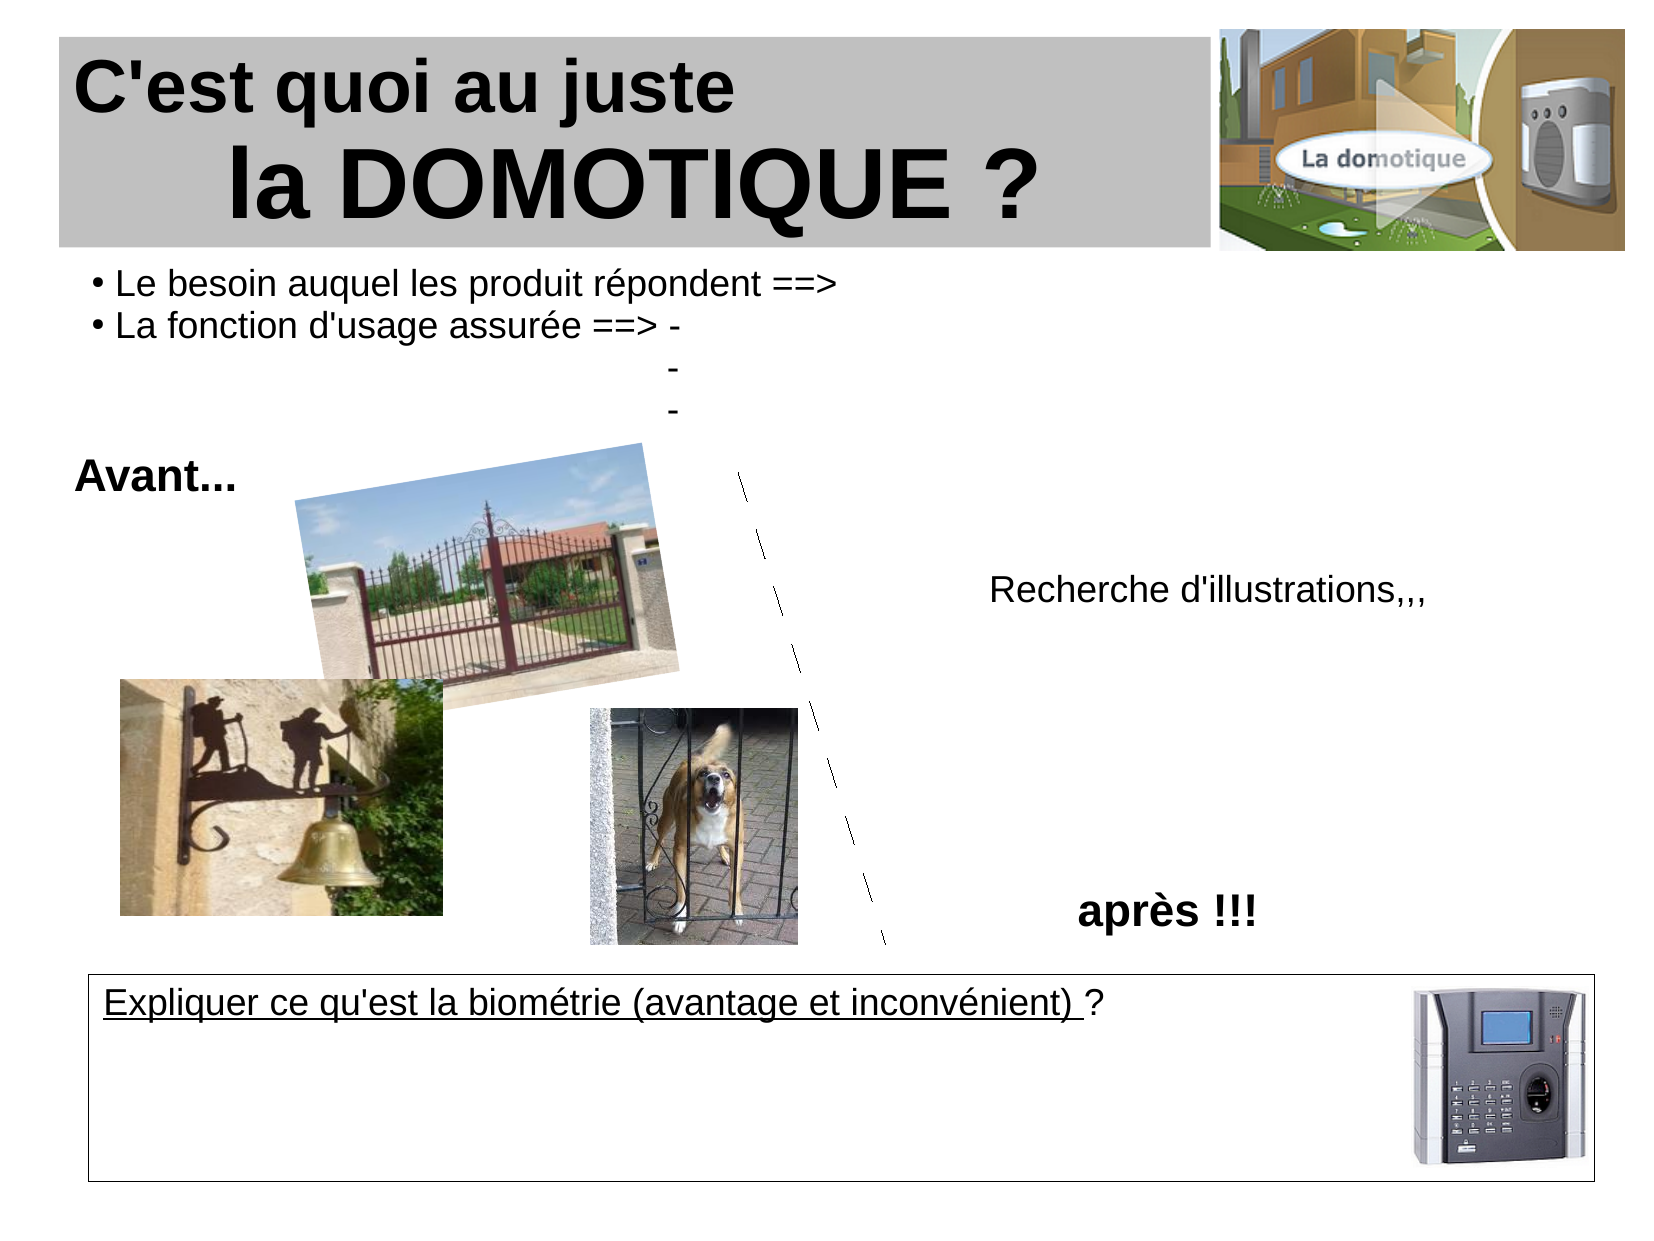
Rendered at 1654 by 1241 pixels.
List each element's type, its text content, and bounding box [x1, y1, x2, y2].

text_box Avant... [59, 442, 325, 511]
picture [120, 442, 680, 916]
picture [590, 708, 798, 945]
picture [1411, 986, 1589, 1168]
text_box Recherche d'illustrations,,, [974, 561, 1565, 618]
picture [1219, 29, 1625, 251]
text_box C'est quoi au juste la DOMOTIQUE ? [59, 36, 1211, 248]
text_box Expliquer ce qu'est la biométrie (avantage et inconvénient) ? [88, 974, 1595, 1182]
text_box Le besoin auquel les produit répondent ==> La fonction d'usage assurée ==> - - - [76, 255, 1583, 439]
text_box après !!! [1062, 877, 1477, 945]
